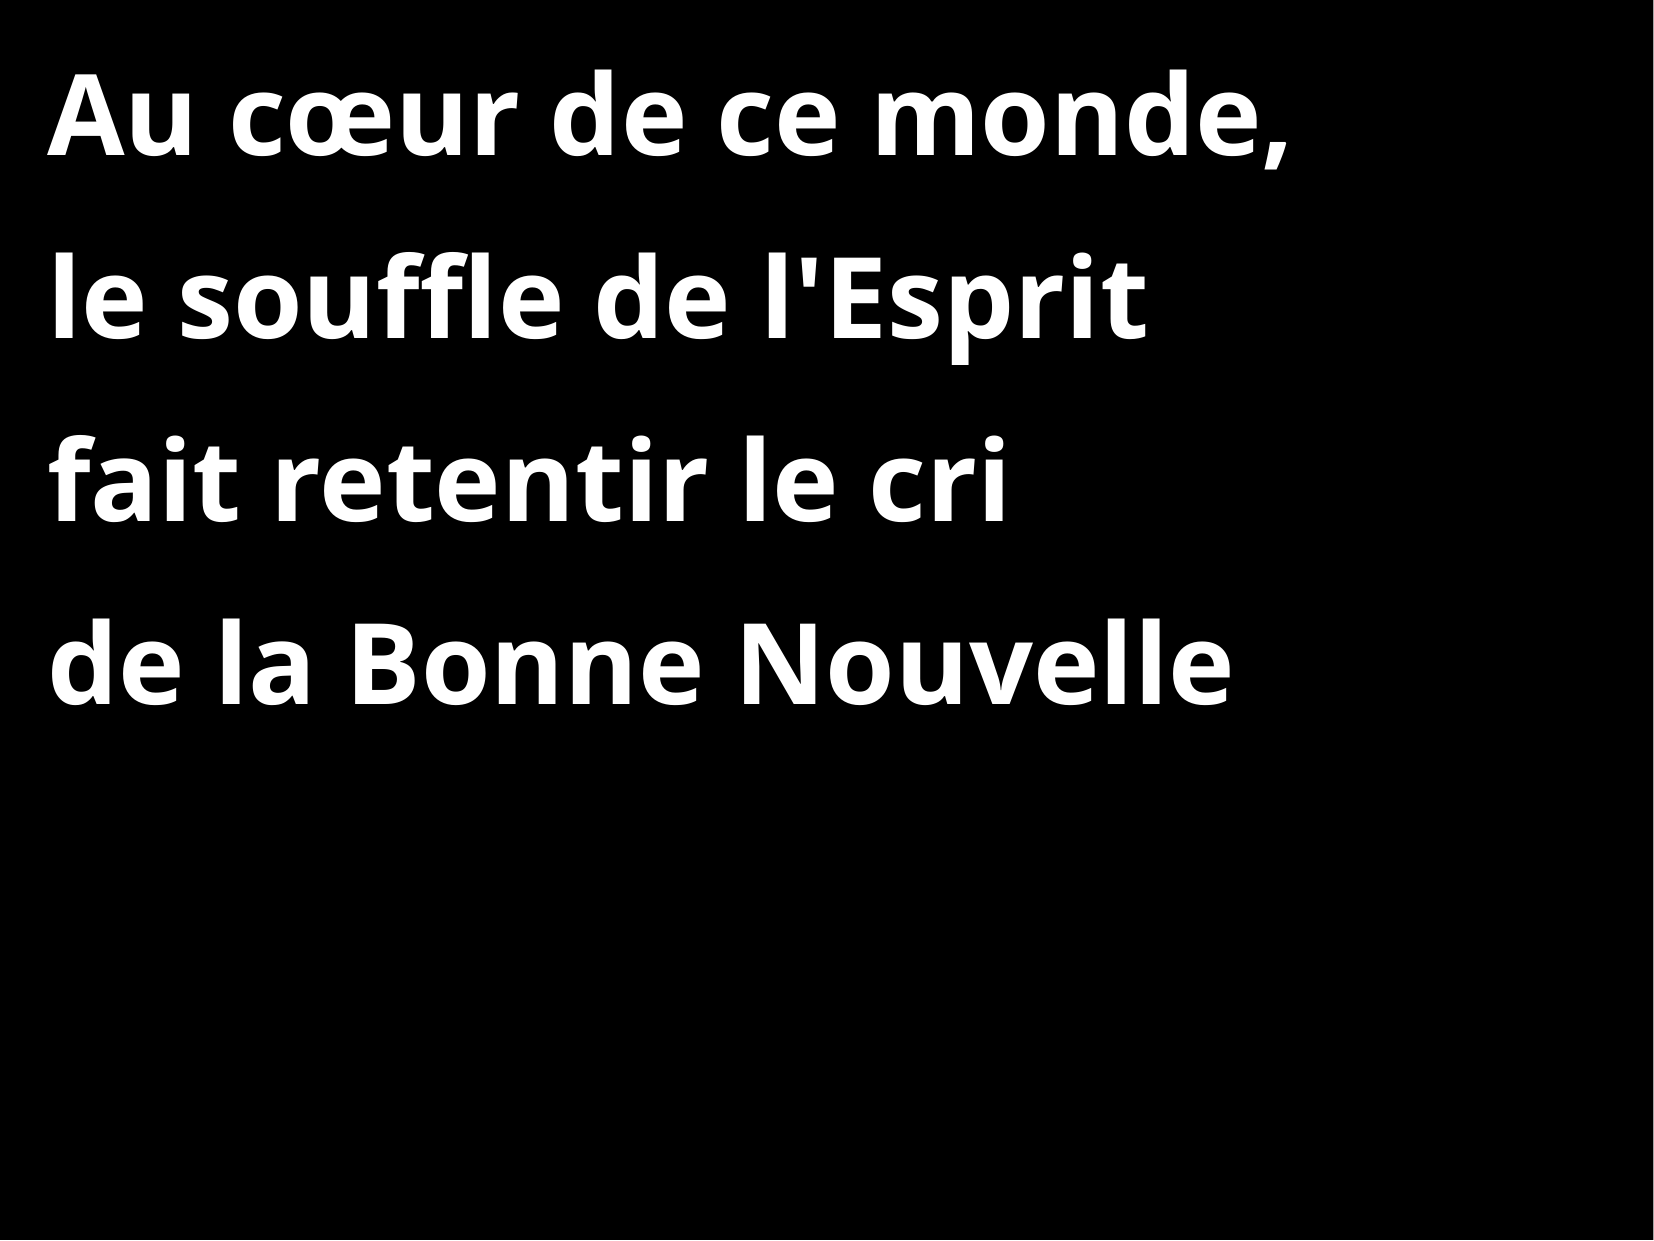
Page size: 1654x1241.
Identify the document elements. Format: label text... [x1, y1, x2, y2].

list Au cœur de ce monde, le souffle de l'Esprit fait retentir le cri de la Bonne Nouvelle [47, 35, 1536, 1099]
